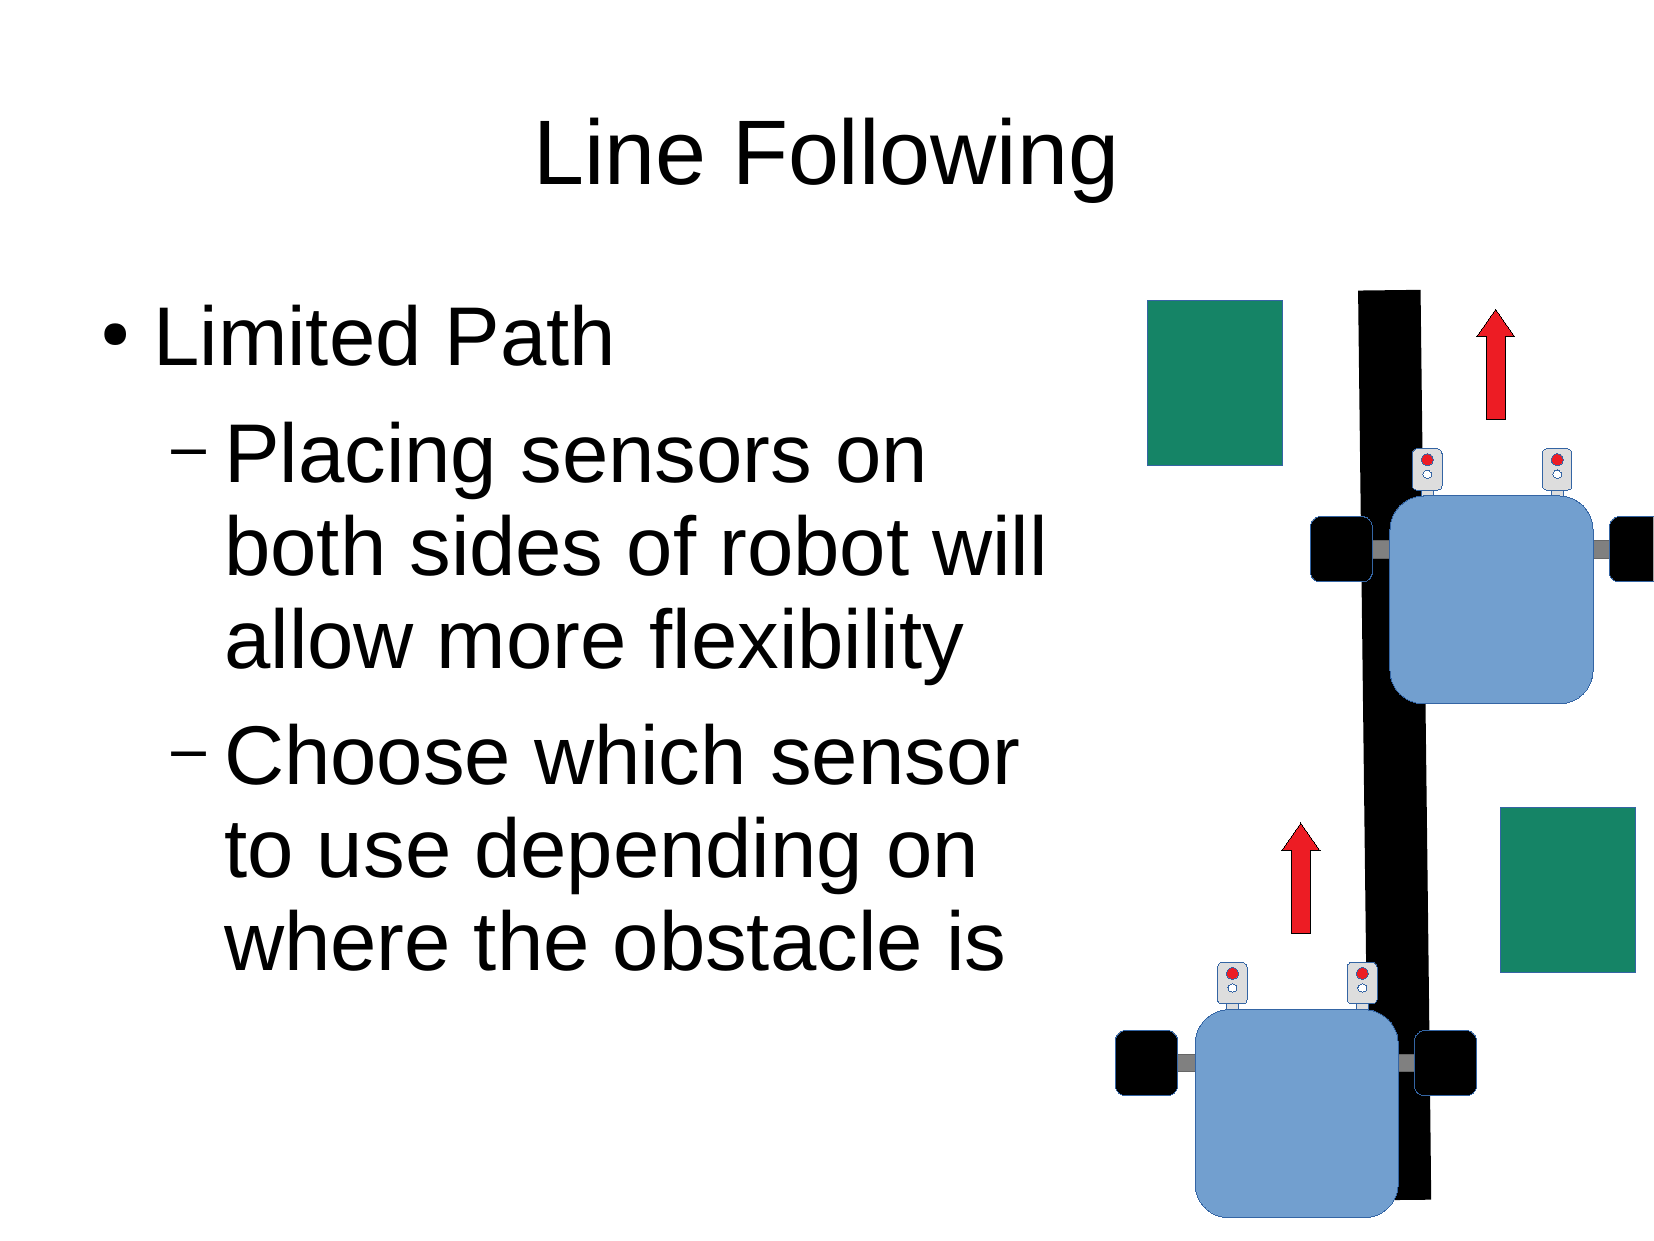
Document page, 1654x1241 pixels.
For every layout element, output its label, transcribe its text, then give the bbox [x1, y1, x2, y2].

text_box [1500, 807, 1636, 973]
text_box [1310, 448, 1654, 704]
text_box [1115, 962, 1477, 1218]
text_box [1476, 309, 1515, 420]
text_box [1147, 300, 1283, 466]
text_box [1281, 822, 1321, 934]
title Line Following [82, 49, 1571, 257]
list Limited Path Placing sensors on both sides of robot will allow more flexibility Choose which sensor to use depending on where the obstacle is [82, 290, 1051, 1186]
